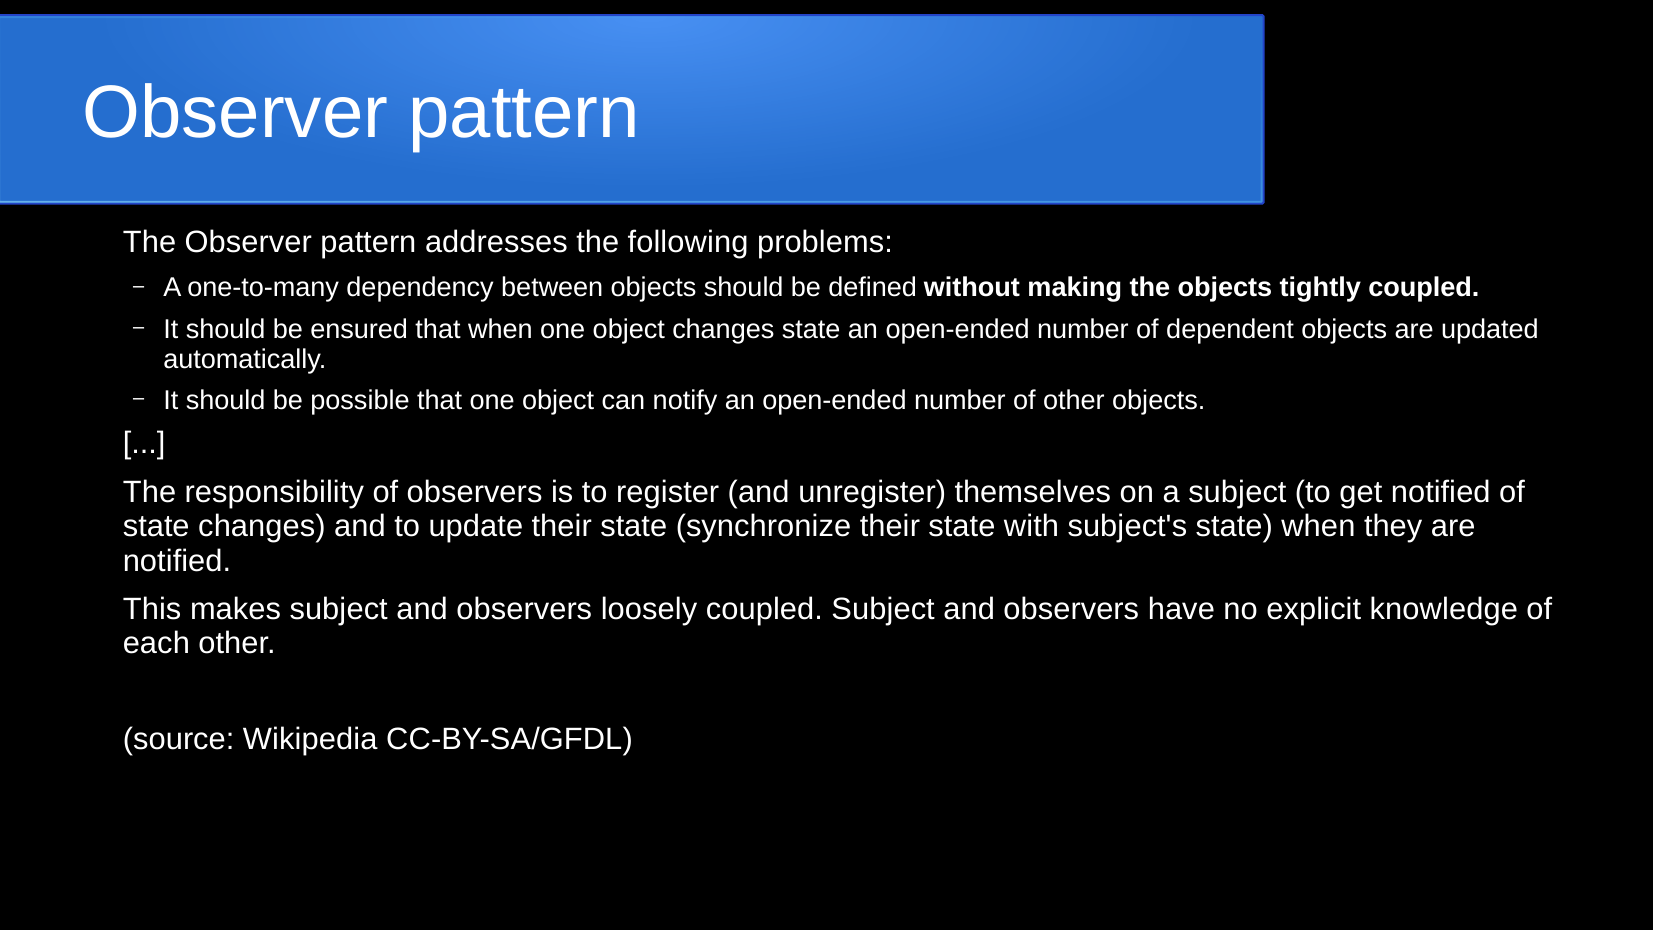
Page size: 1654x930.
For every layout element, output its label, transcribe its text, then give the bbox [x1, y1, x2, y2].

title Observer pattern [82, 35, 1234, 189]
list The Observer pattern addresses the following problems: A one-to-many dependency between objects should be defined without making the objects tightly coupled. It should be ensured that when one object changes state an open-ended number of dependent objects are updated automatically. It should be possible that one object can notify an open-ended number of other objects. [...] The responsibility of observers is to register (and unregister) themselves on a subject (to get notified of state changes) and to update their state (synchronize their state with subject's state) when they are notified. This makes subject and observers loosely coupled. Subject and observers have no explicit knowledge of each other. (source: Wikipedia CC-BY-SA/GFDL) [82, 224, 1571, 764]
